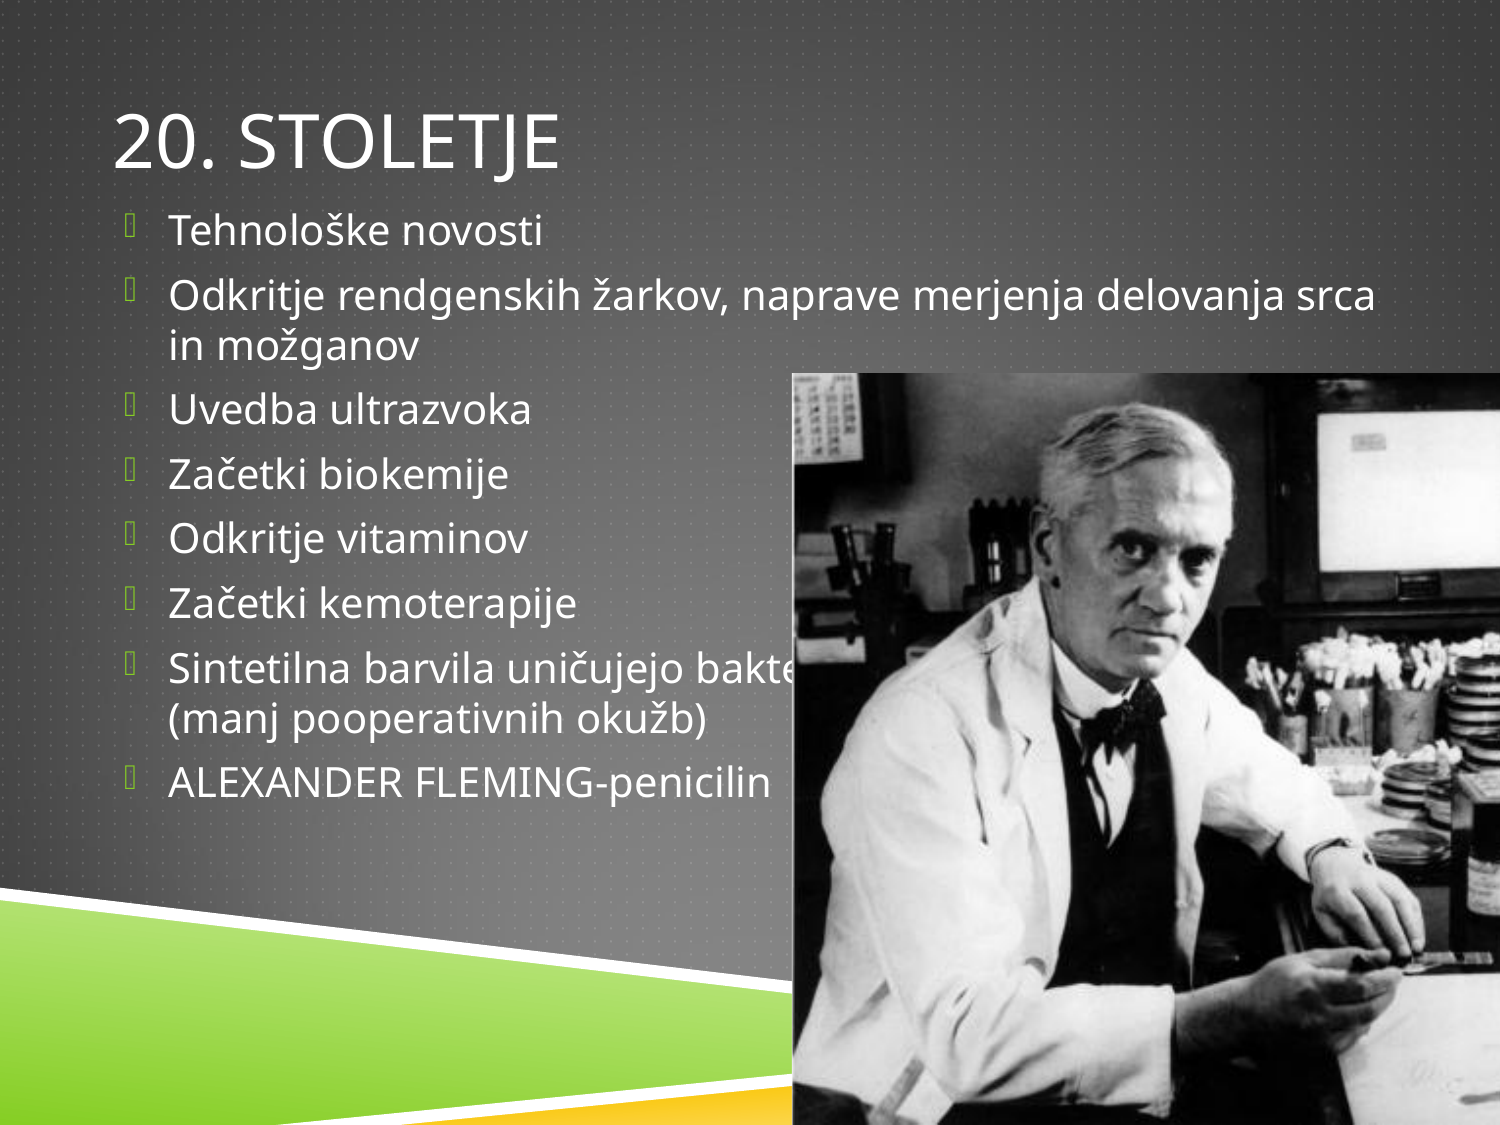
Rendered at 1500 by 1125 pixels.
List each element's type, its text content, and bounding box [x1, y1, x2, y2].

title 20. STOLETJE [112, 45, 1388, 196]
picture [0, 0, 1500, 1125]
list Tehnološke novosti Odkritje rendgenskih žarkov, naprave merjenja delovanja srca in možganov Uvedba ultrazvoka Začetki biokemije Odkritje vitaminov Začetki kemoterapije Sintetilna barvila uničujejo bakterije (manj pooperativnih okužb) ALEXANDER FLEMING-penicilin [112, 196, 1388, 846]
